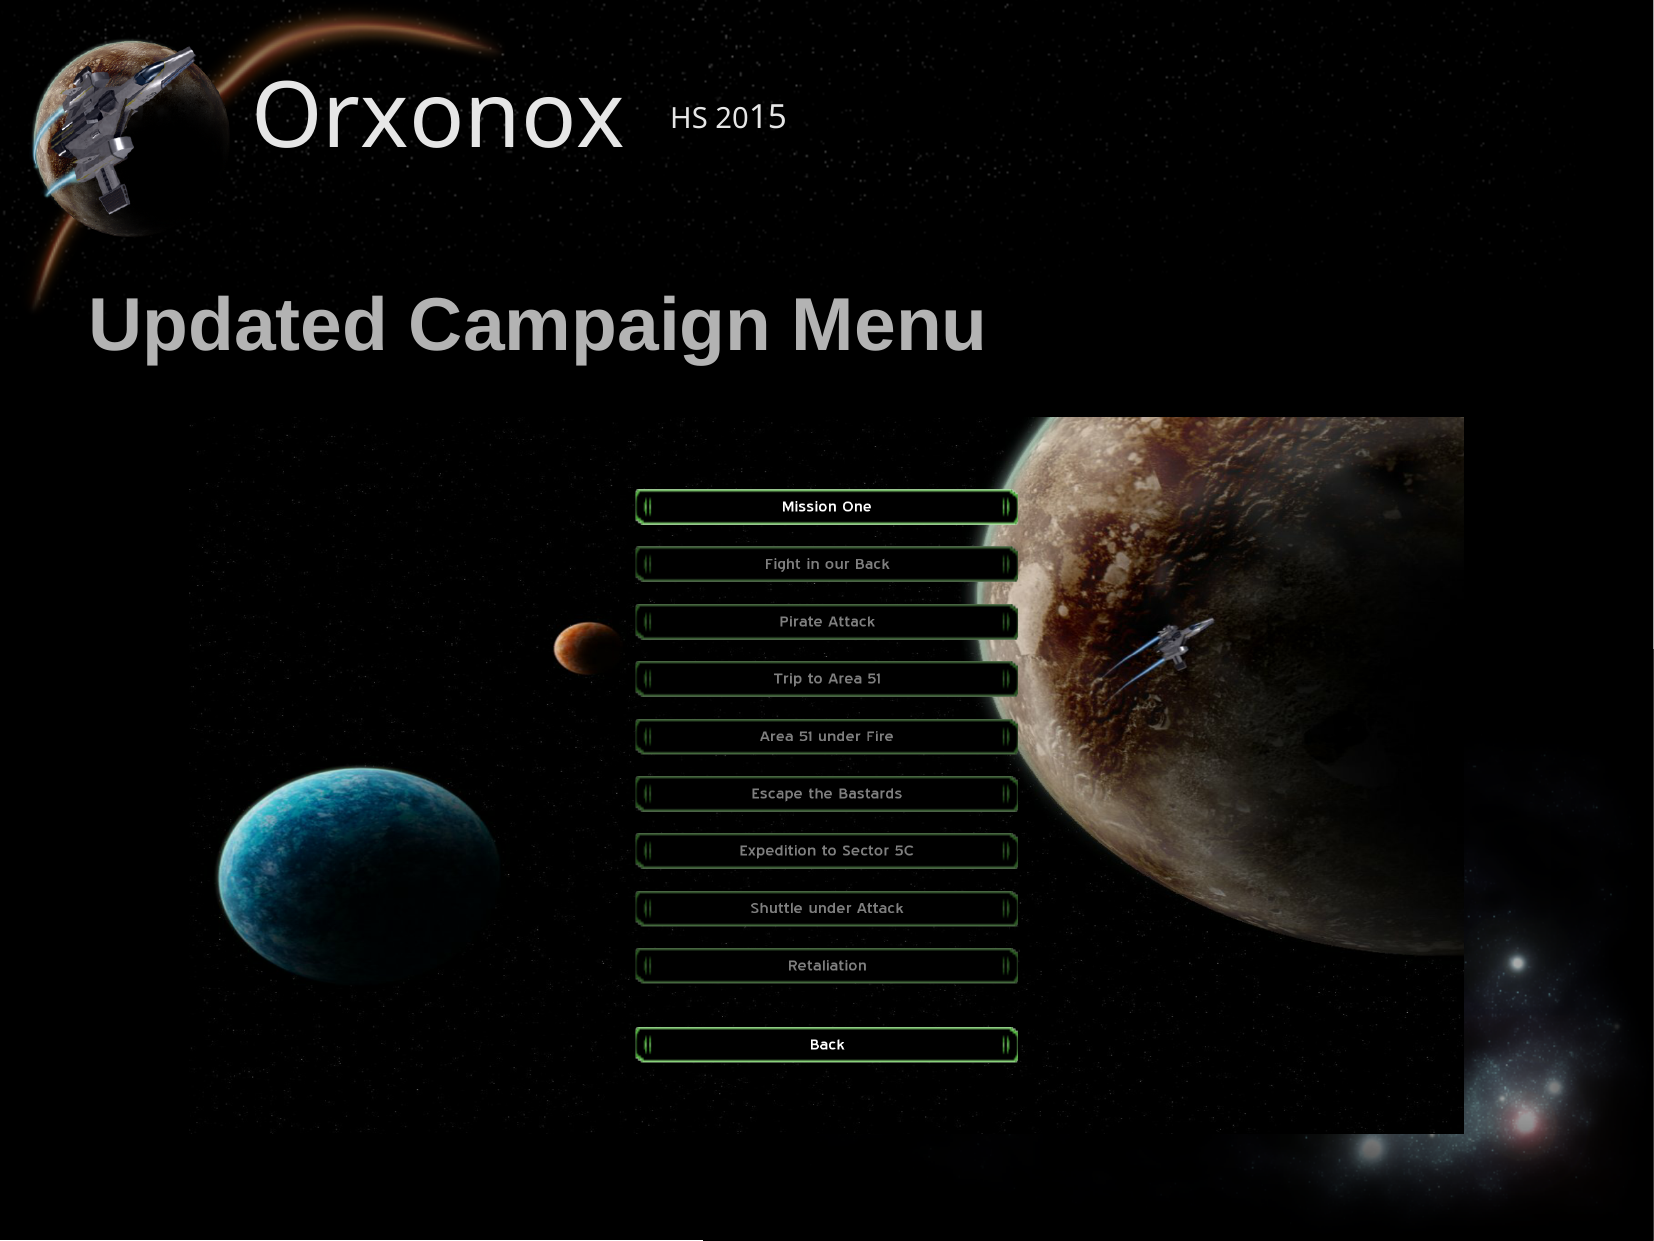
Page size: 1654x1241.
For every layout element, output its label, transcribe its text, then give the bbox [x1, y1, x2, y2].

picture [0, 0, 1654, 1241]
title Updated Campaign Menu [88, 265, 1577, 384]
